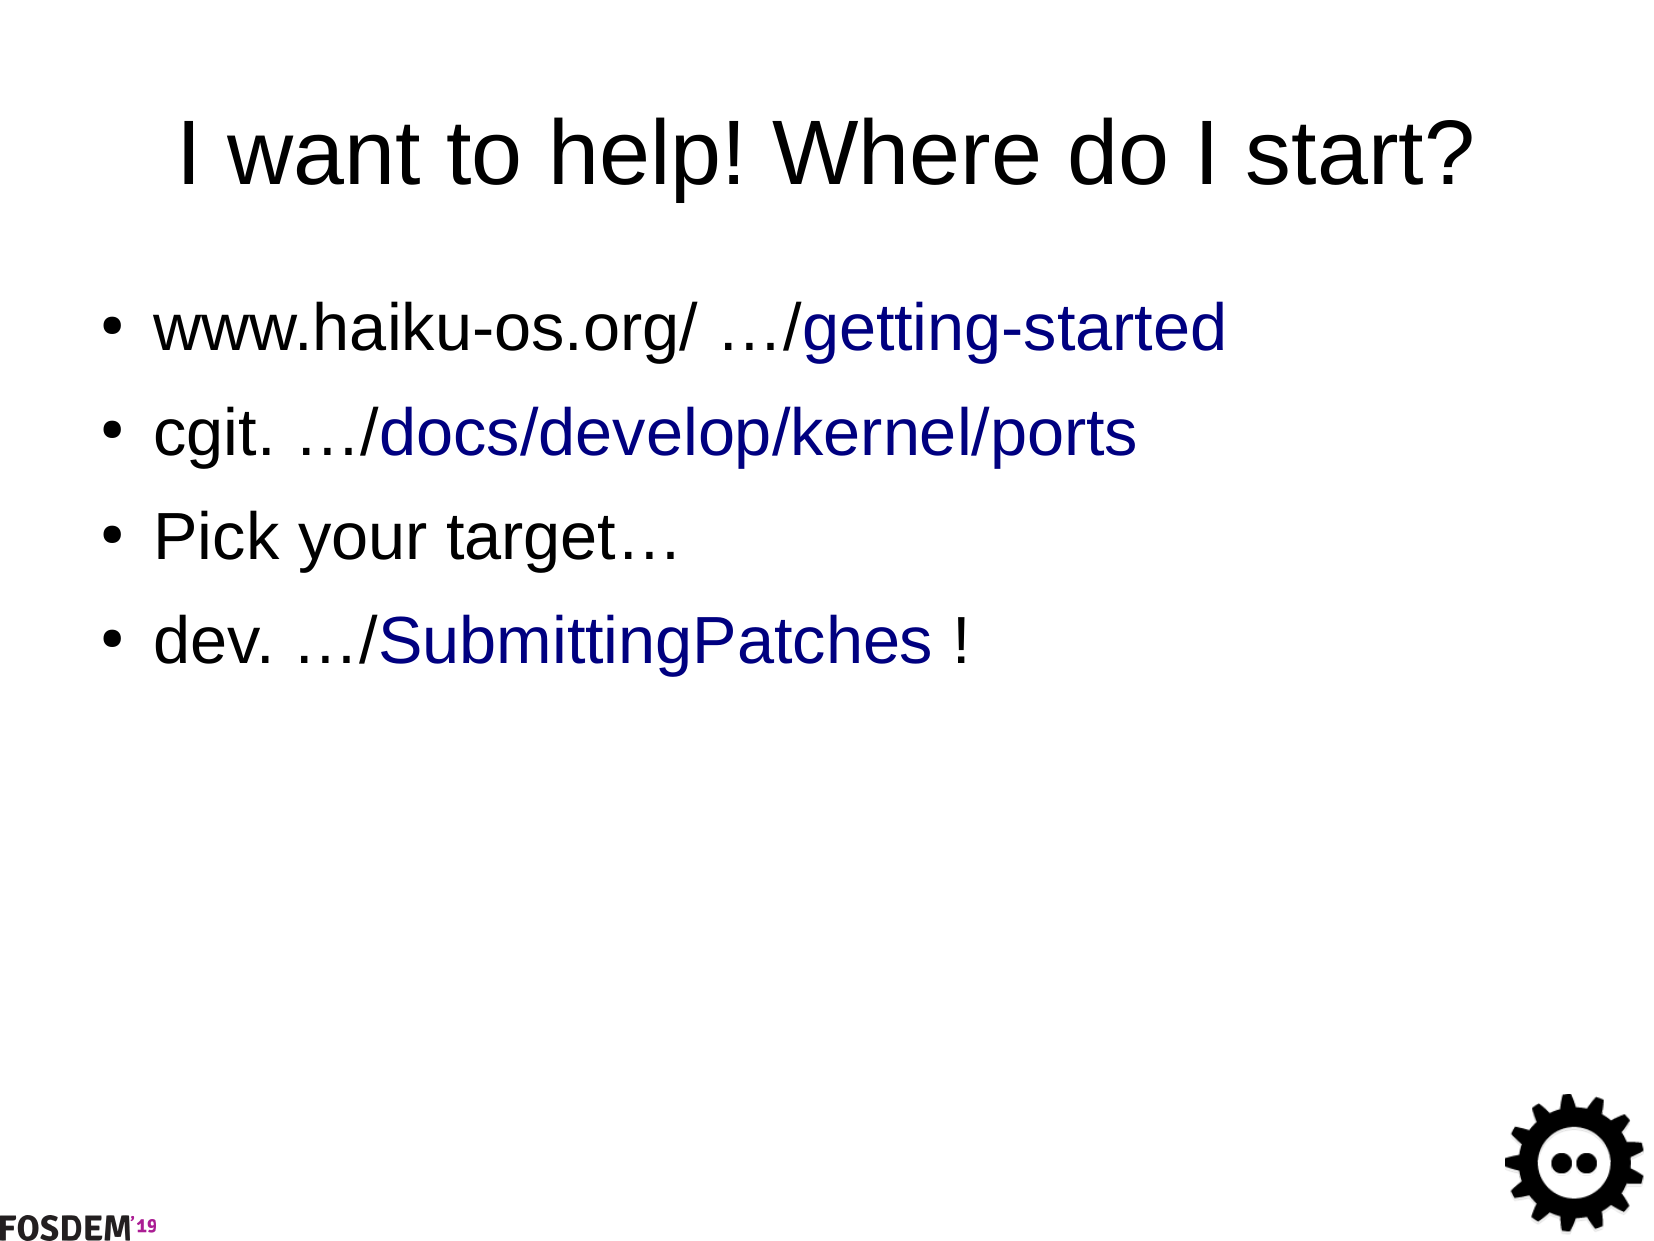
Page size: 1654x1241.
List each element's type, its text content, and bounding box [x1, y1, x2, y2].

list www.haiku-os.org/ …/getting-started cgit. …/docs/develop/kernel/ports Pick your target… dev. …/SubmittingPatches ! [82, 290, 1571, 1010]
picture [0, 1215, 156, 1241]
title I want to help! Where do I start? [82, 49, 1571, 257]
picture [1505, 1094, 1648, 1235]
